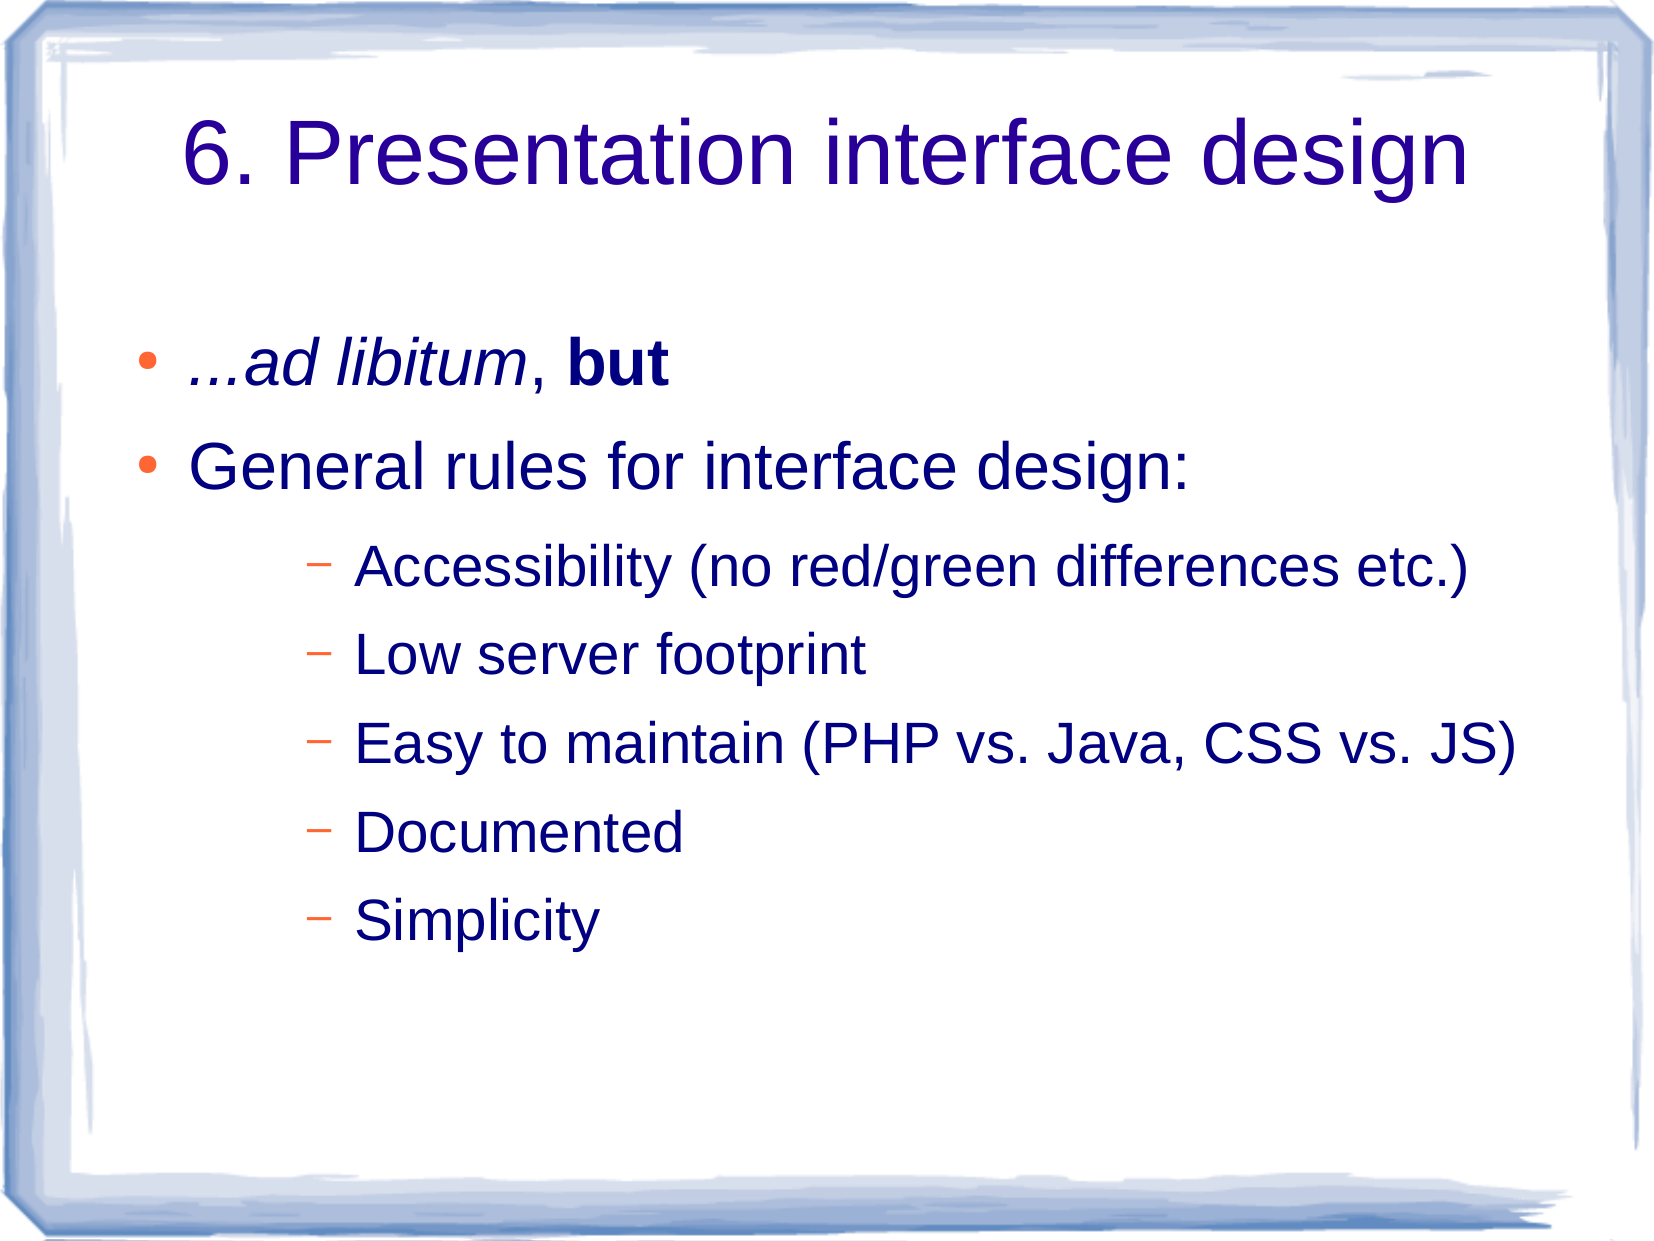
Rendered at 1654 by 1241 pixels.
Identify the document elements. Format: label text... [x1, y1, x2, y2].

list ...ad libitum, but General rules for interface design: Accessibility (no red/green differences etc.) Low server footprint Easy to maintain (PHP vs. Java, CSS vs. JS) Documented Simplicity [118, 324, 1571, 1129]
title 6. Presentation interface design [82, 56, 1571, 250]
picture [0, 0, 1654, 1241]
